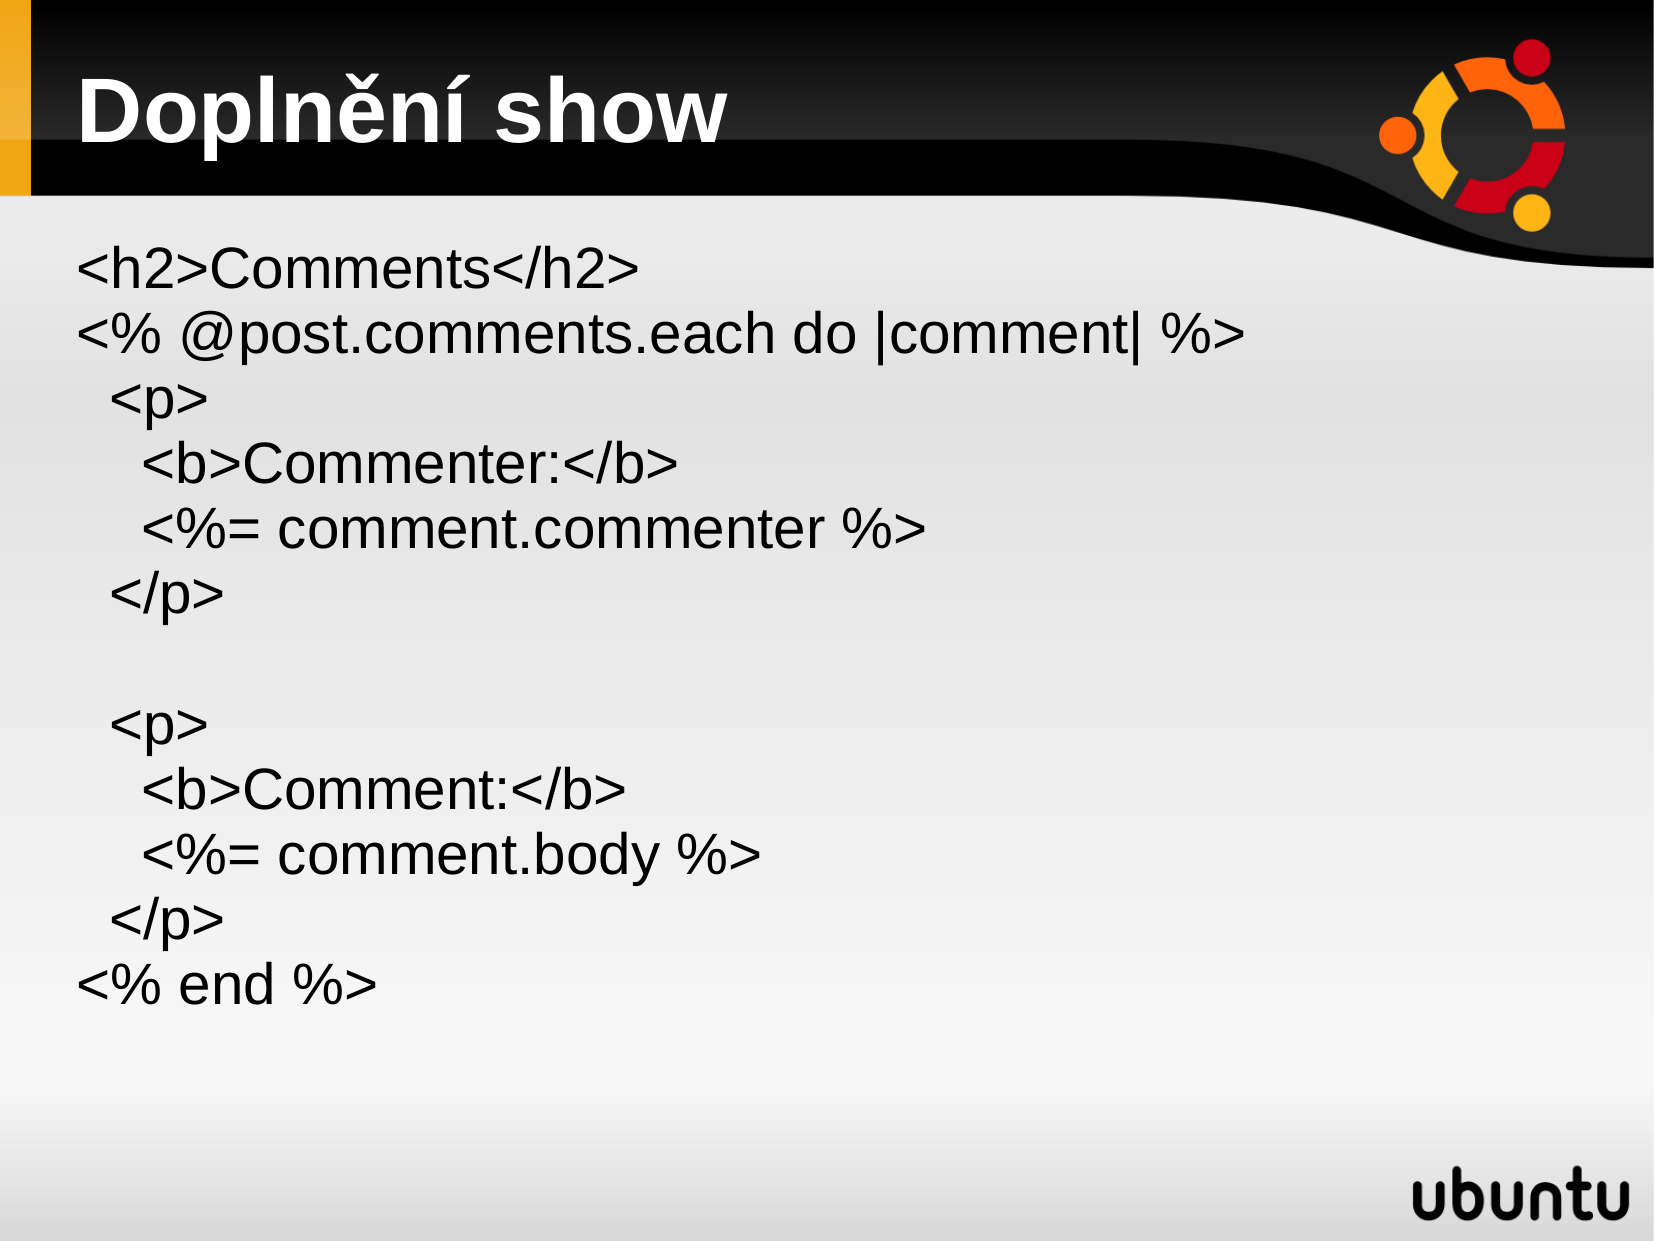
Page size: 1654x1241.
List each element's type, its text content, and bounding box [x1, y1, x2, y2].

picture [0, 0, 1654, 1241]
title Doplnění show [76, 14, 1565, 207]
list <h2>Comments</h2> <% @post.comments.each do |comment| %> <p> <b>Commenter:</b> <%= comment.commenter %> </p> <p> <b>Comment:</b> <%= comment.body %> </p> <% end %> [76, 236, 1565, 1040]
